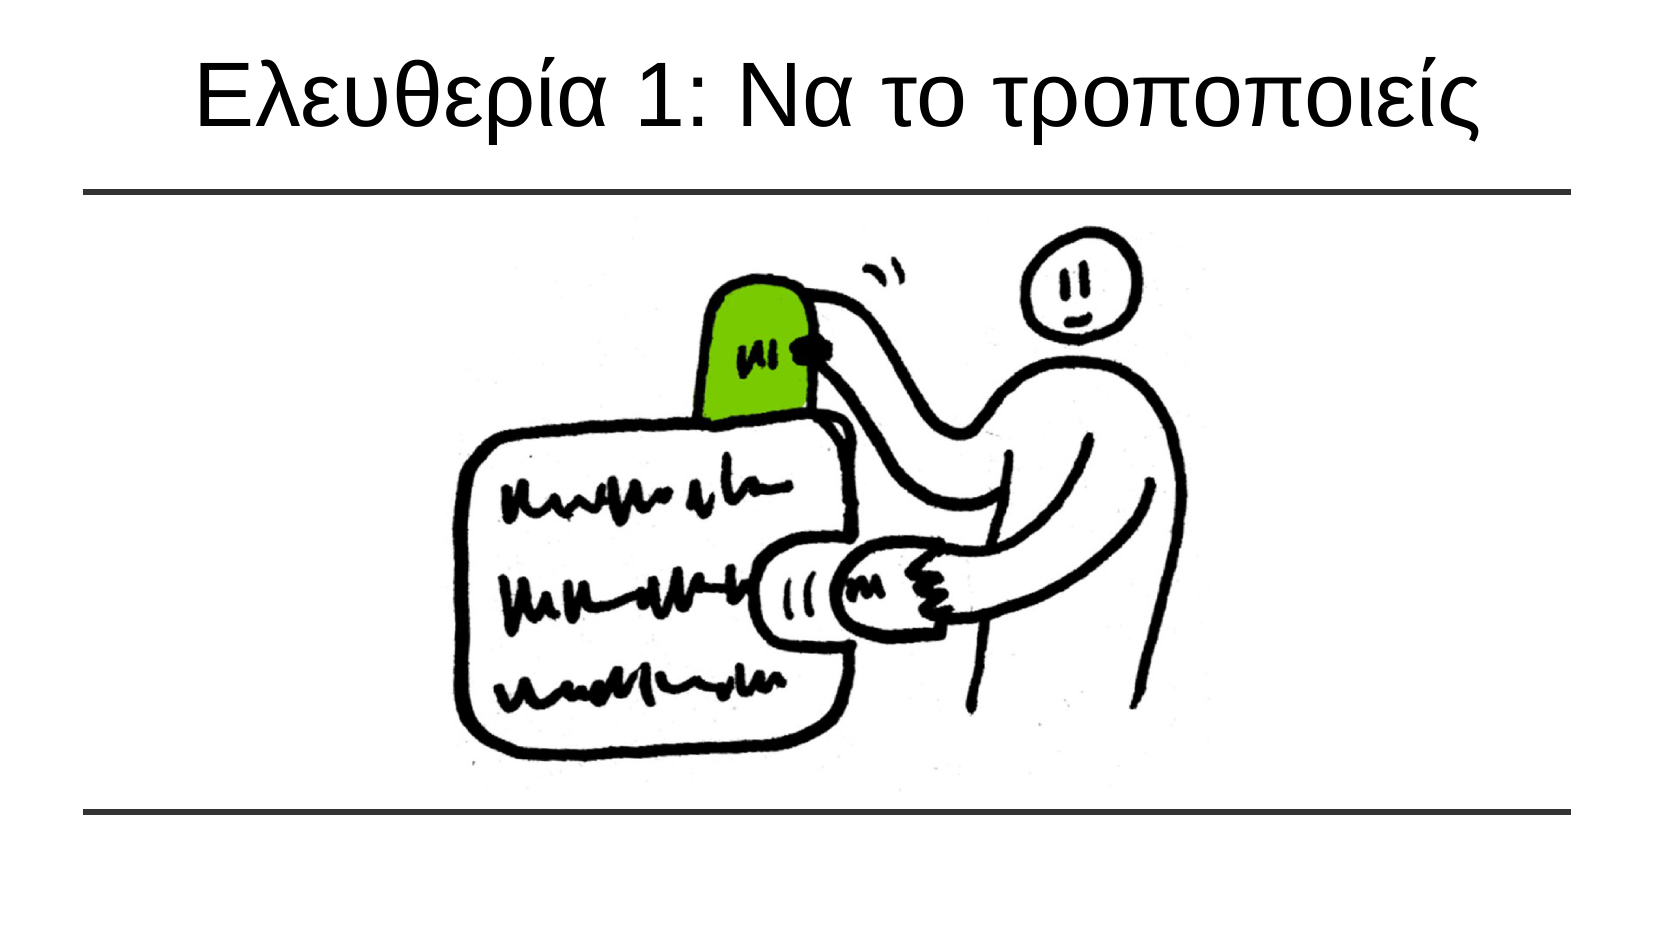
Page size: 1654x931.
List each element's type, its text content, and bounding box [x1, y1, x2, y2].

title Ελευθερία 1: Να το τροποποιείς [82, 0, 1595, 193]
picture [441, 214, 1213, 792]
